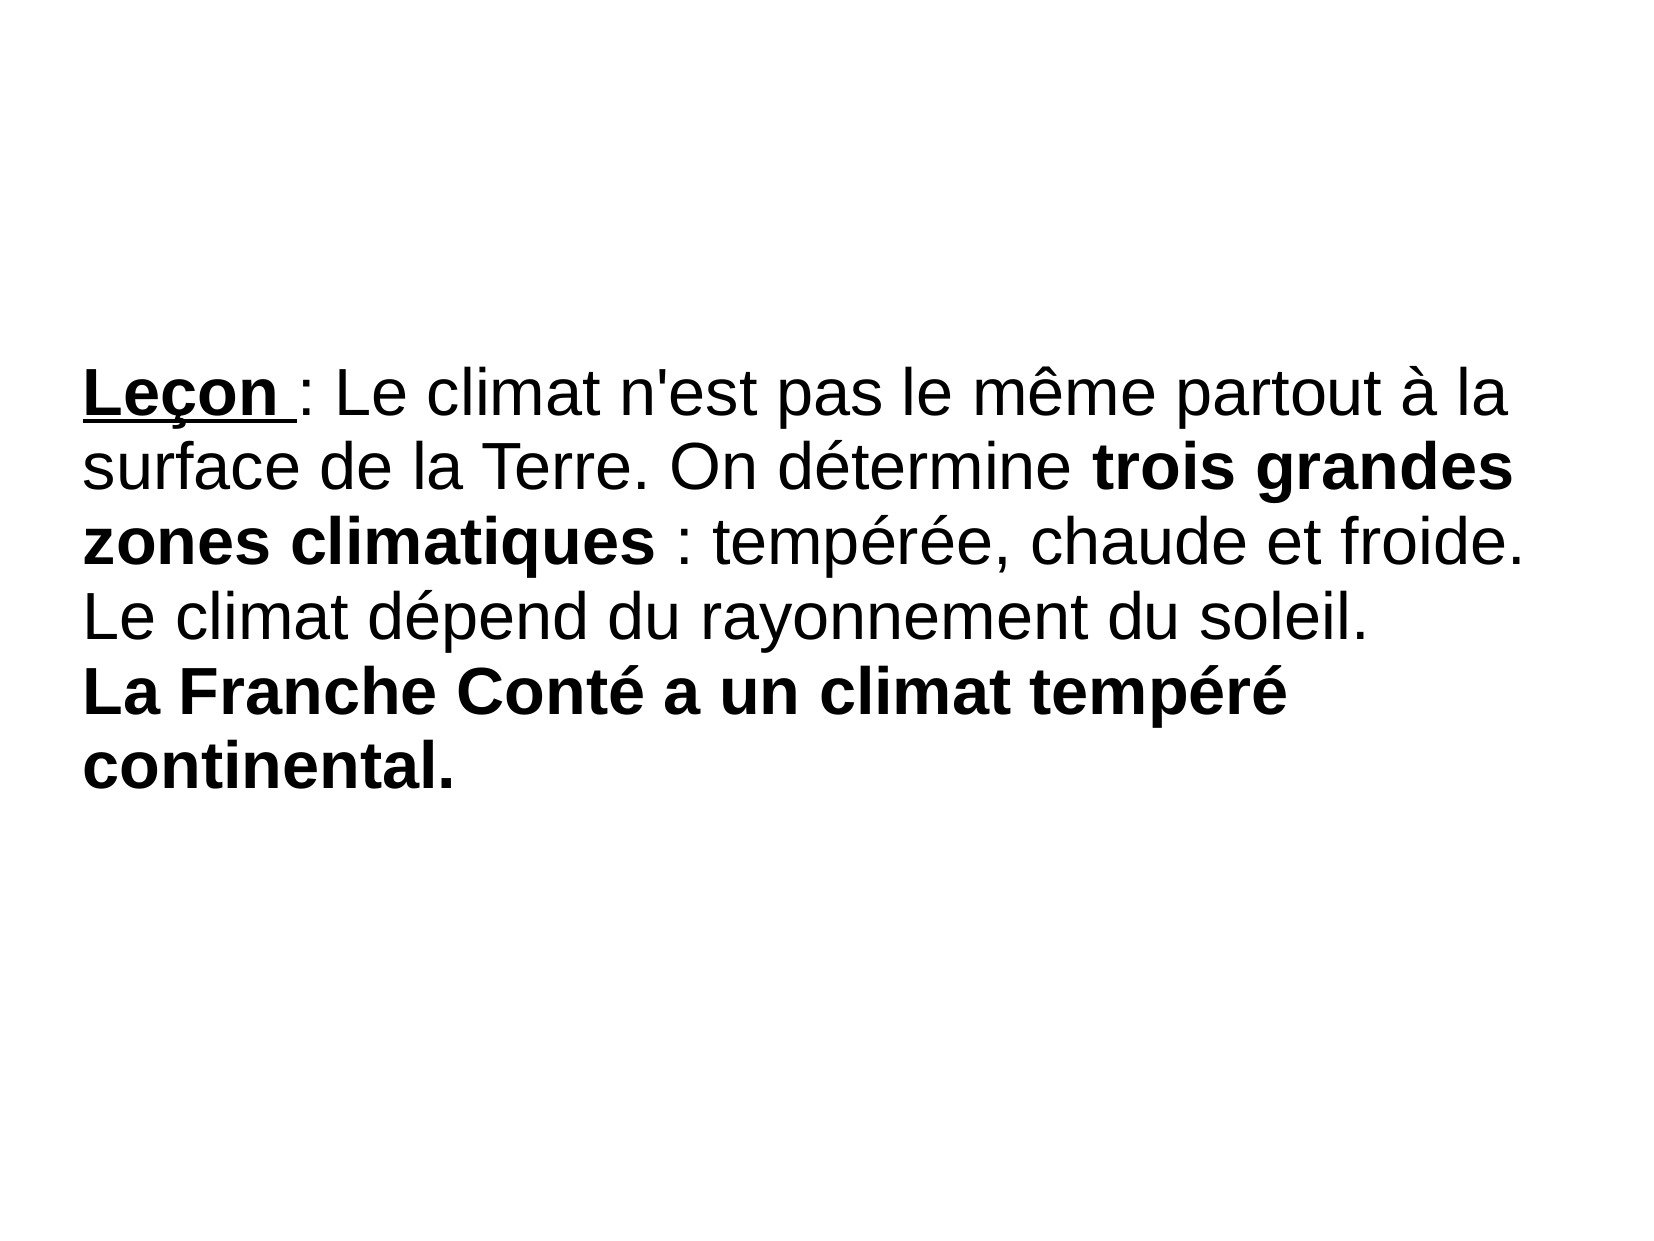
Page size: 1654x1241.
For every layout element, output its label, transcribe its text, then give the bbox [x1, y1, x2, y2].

subtitle Leçon : Le climat n'est pas le même partout à la surface de la Terre. On détermine trois grandes zones climatiques : tempérée, chaude et froide. Le climat dépend du rayonnement du soleil. La Franche Conté a un climat tempéré continental. [82, 49, 1571, 1109]
